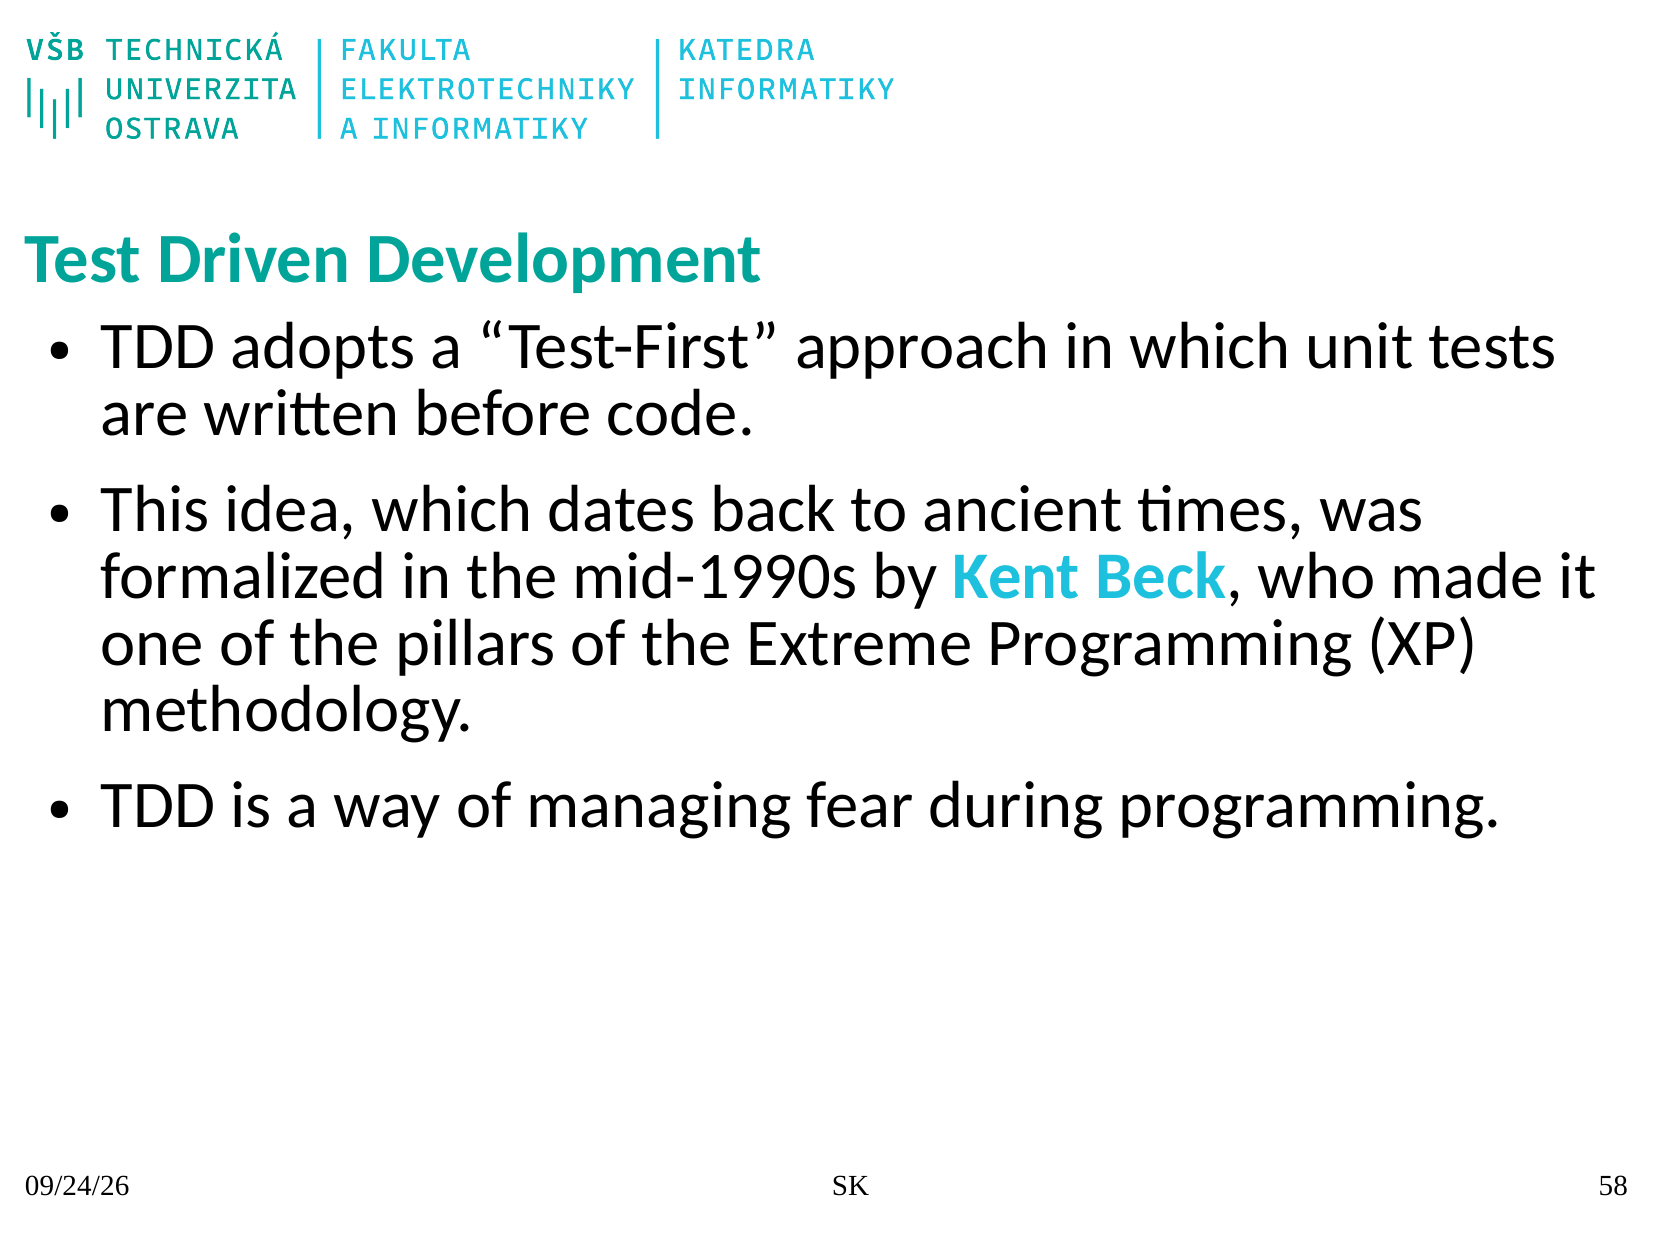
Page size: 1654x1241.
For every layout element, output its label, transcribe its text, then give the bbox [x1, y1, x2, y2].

list TDD adopts a “Test-First” approach in which unit tests are written before code. This idea, which dates back to ancient times, was formalized in the mid-1990s by Kent Beck, who made it one of the pillars of the Extreme Programming (XP) methodology. TDD is a way of managing fear during programming. [30, 318, 1629, 1146]
picture [26, 31, 894, 139]
title Test Driven Development [24, 169, 1629, 300]
